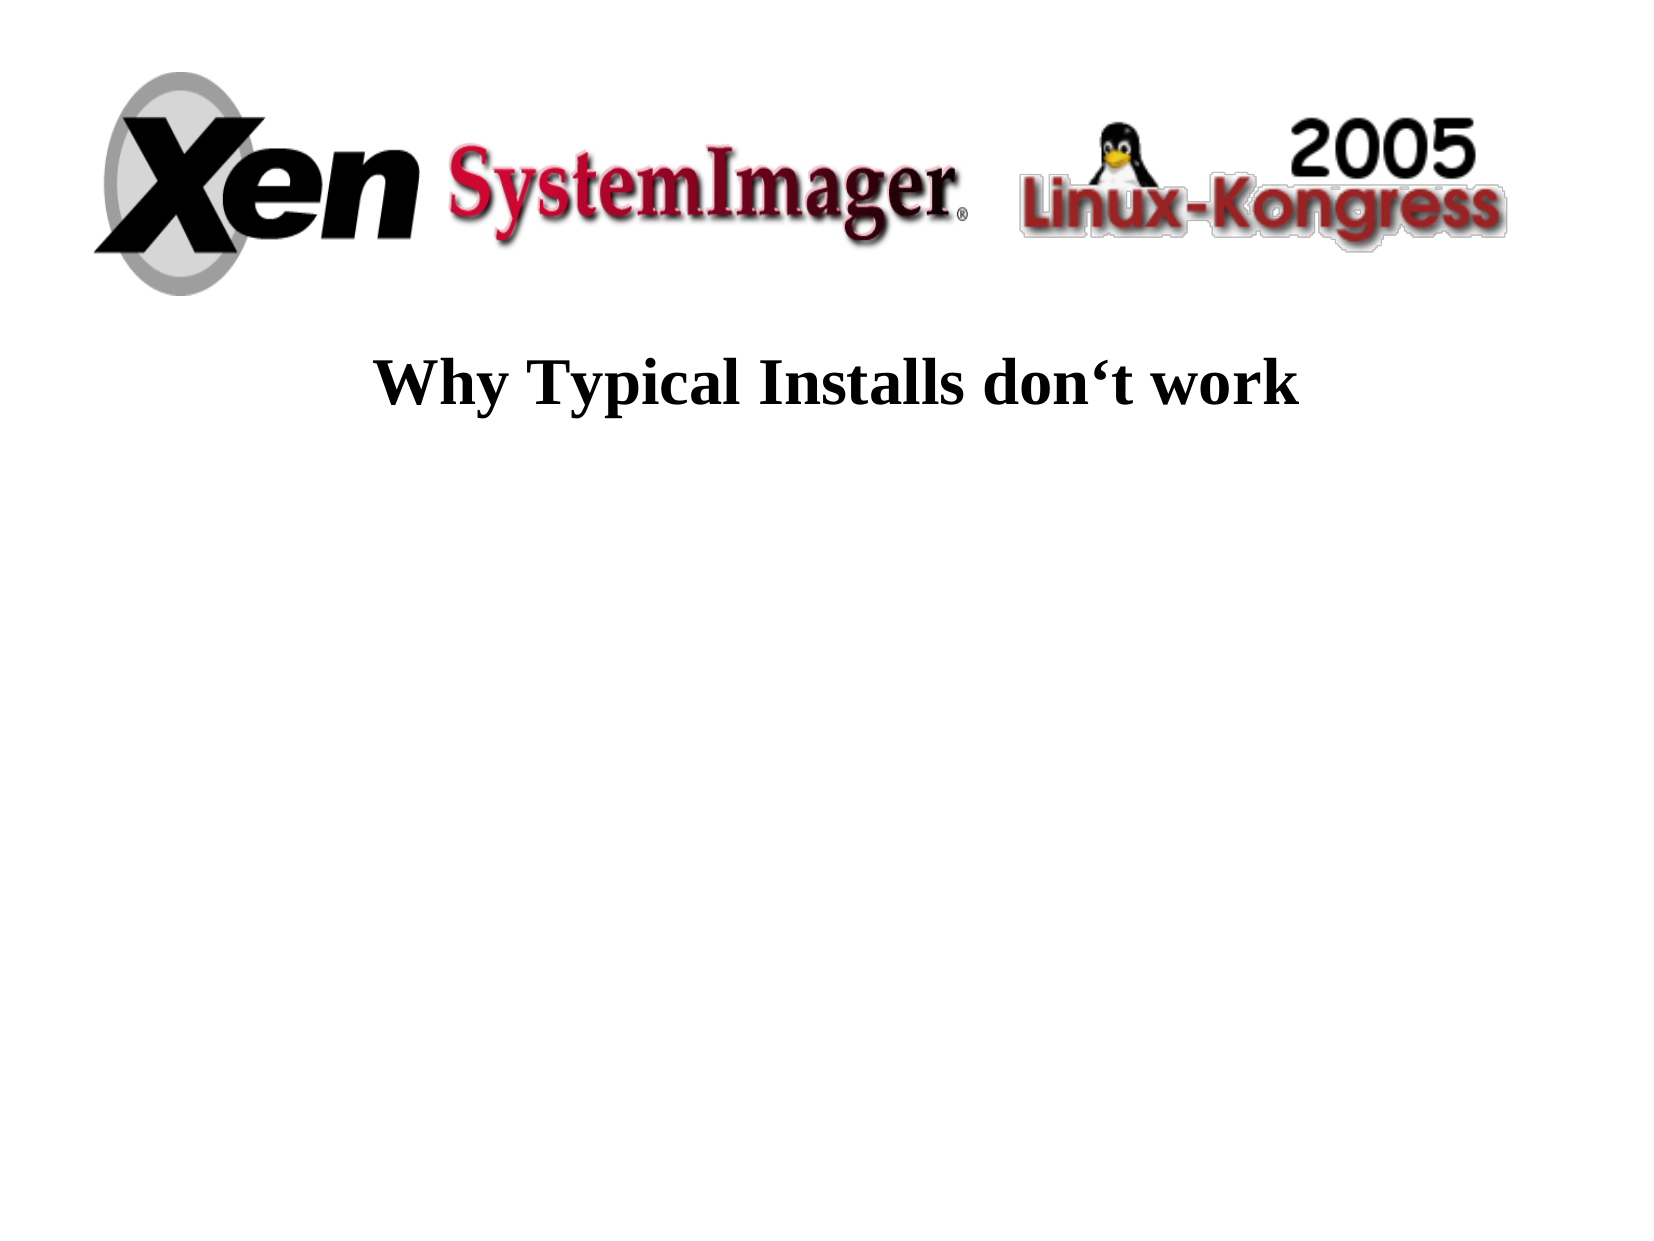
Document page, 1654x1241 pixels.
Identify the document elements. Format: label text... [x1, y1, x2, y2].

list Why Typical Installs don‘t work [121, 344, 1534, 1127]
picture [1006, 106, 1524, 265]
picture [445, 132, 971, 254]
picture [93, 72, 420, 296]
